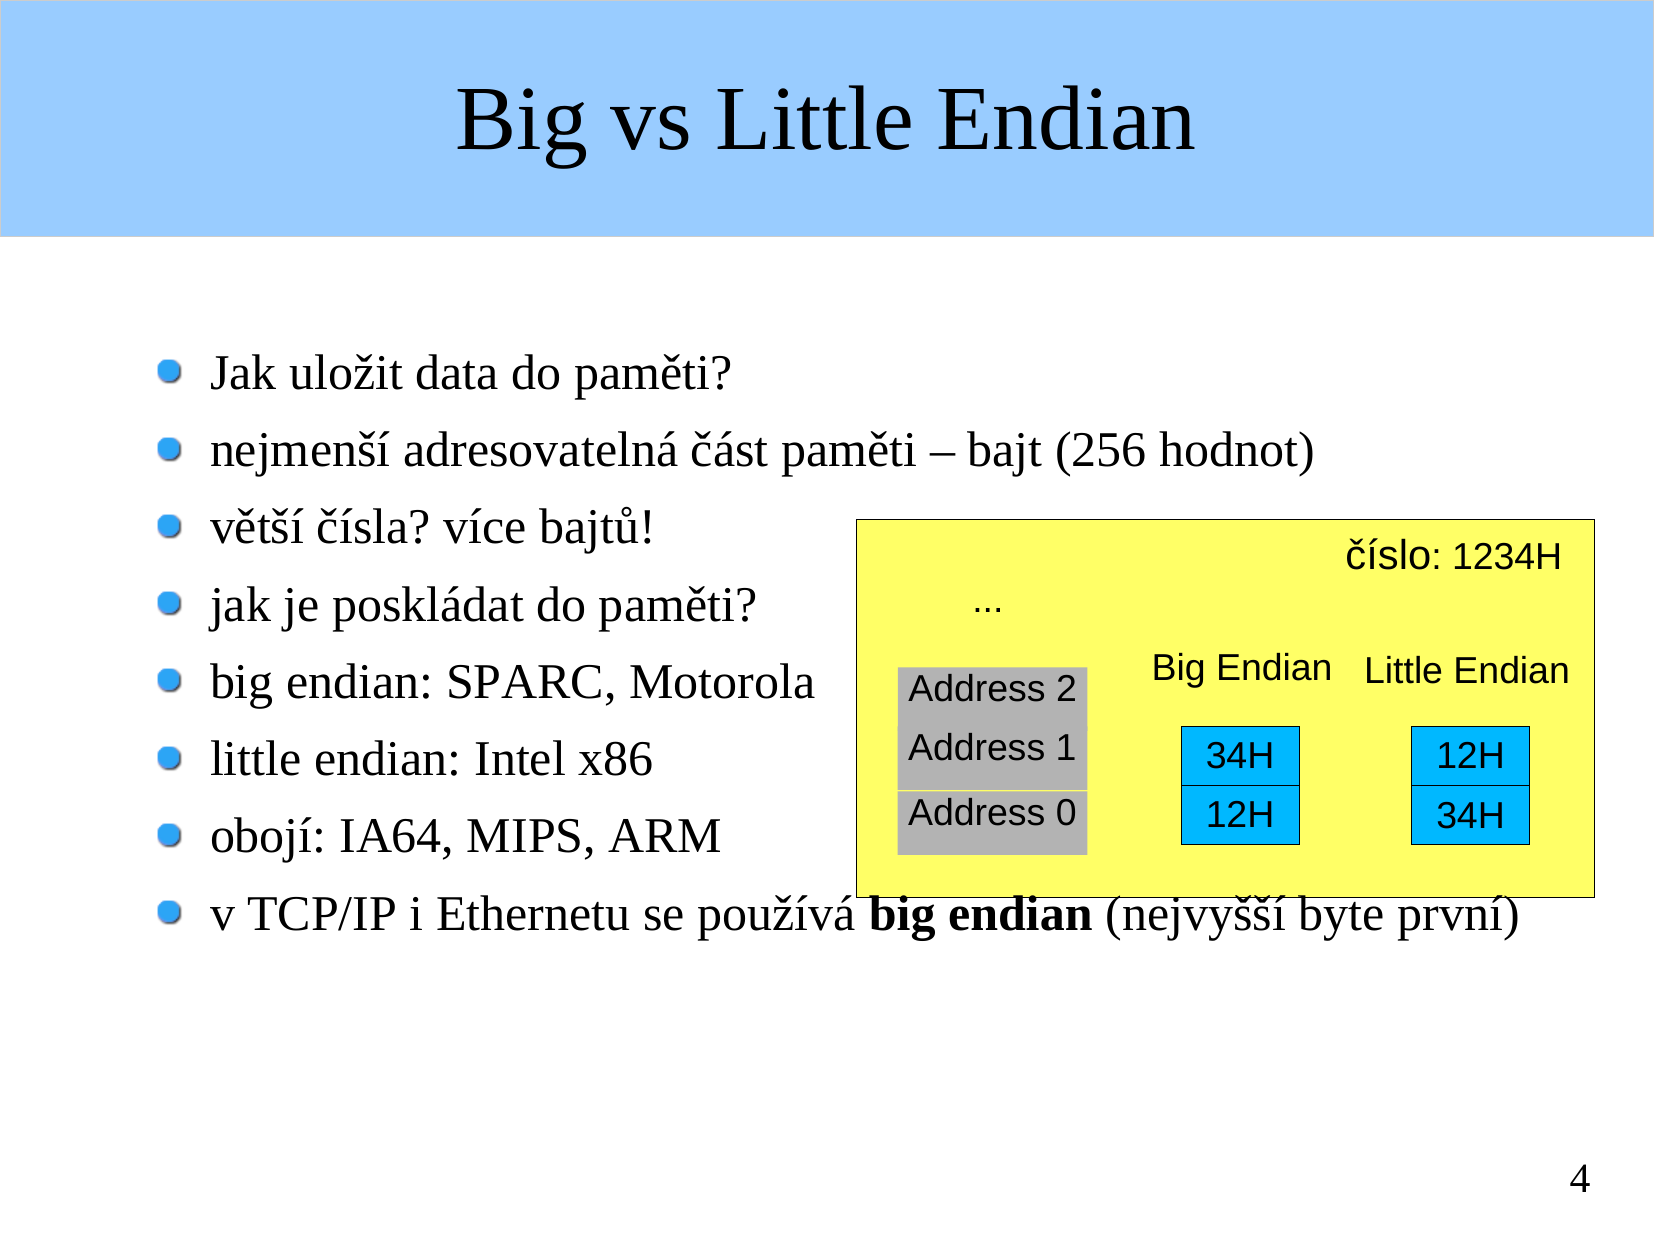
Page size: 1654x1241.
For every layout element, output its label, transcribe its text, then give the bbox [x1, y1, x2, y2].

text_box 12H [1181, 785, 1300, 845]
text_box ... [972, 578, 1004, 643]
text_box Big Endian [1151, 646, 1388, 715]
text_box 12H [1411, 726, 1530, 785]
text_box 34H [1411, 785, 1530, 845]
title Big vs Little Endian [0, 0, 1654, 237]
text_box Address 2 [897, 667, 1088, 731]
text_box [1534, 519, 1595, 898]
text_box 34H [1181, 726, 1300, 785]
text_box Little Endian [1364, 649, 1589, 715]
text_box číslo: 1234H [1334, 531, 1573, 596]
text_box Address 0 [897, 791, 1088, 855]
list Jak uložit data do paměti? nejmenší adresovatelná část paměti – bajt (256 hodnot) větší čísla? více bajtů! jak je poskládat do paměti? big endian: SPARC, Motorola little endian: Intel x86 obojí: IA64, MIPS, ARM v TCP/IP i Ethernetu se používá big endian (nejvyšší byte první) [121, 344, 1534, 1157]
text_box Address 1 [897, 731, 1088, 790]
